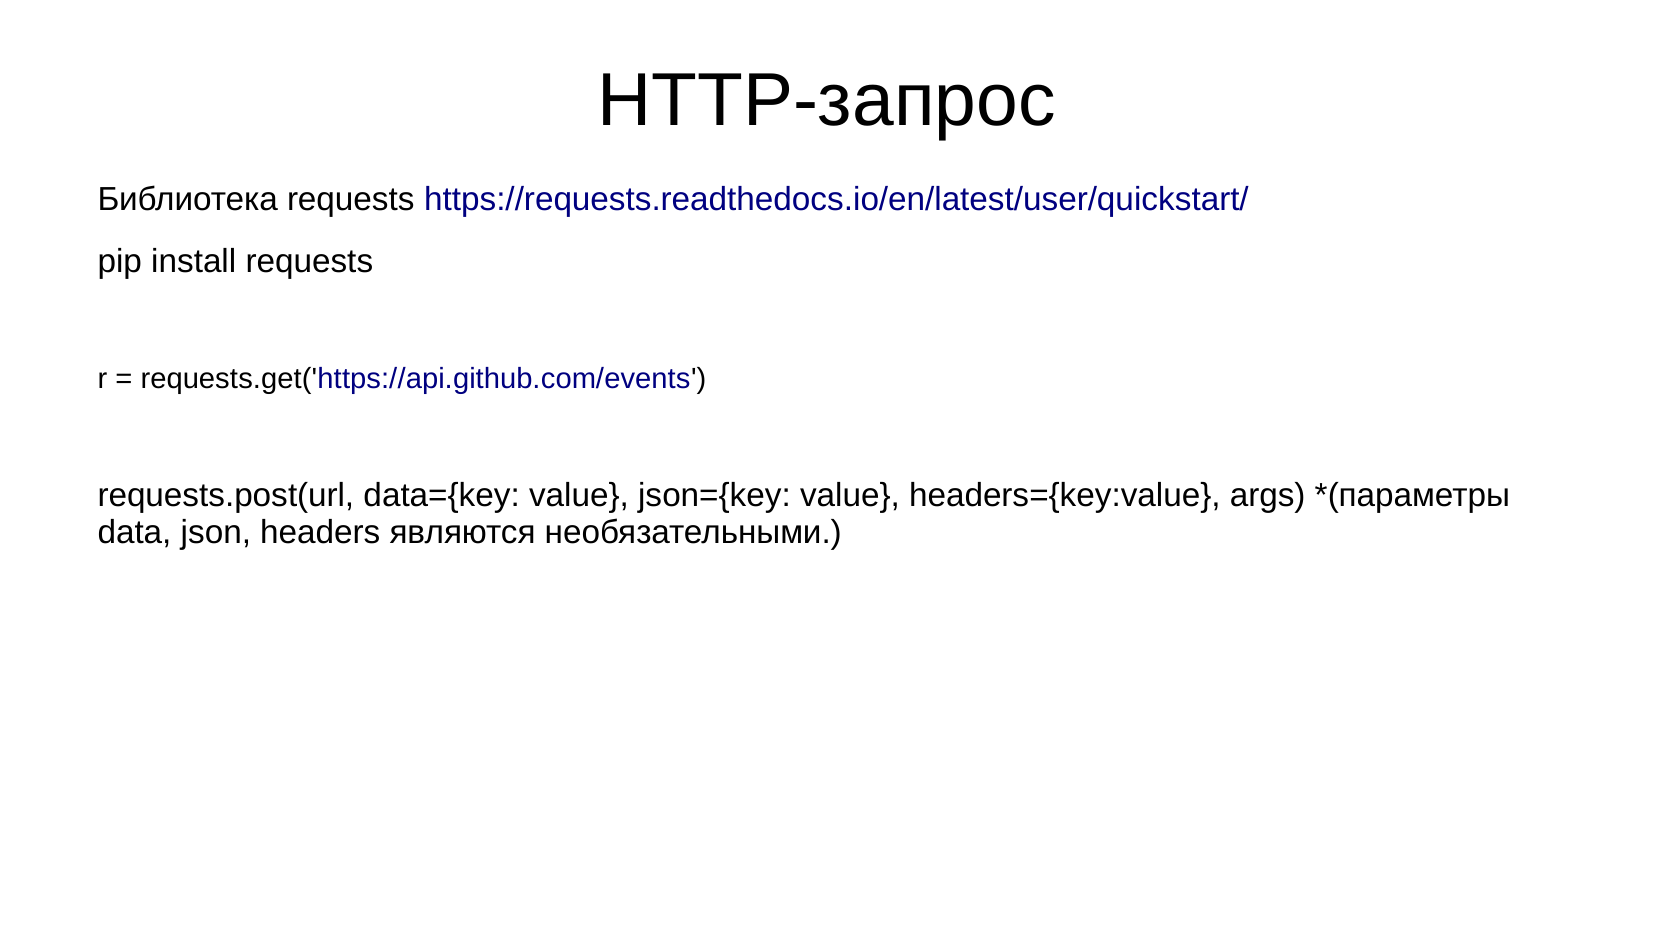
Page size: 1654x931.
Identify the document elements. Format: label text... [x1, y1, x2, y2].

text_box Библиотека requests https://requests.readthedocs.io/en/latest/user/quickstart/ pip install requests r = requests.get('https://api.github.com/events') requests.post(url, data={key: value}, json={key: value}, headers={key:value}, args) *(параметры data, json, headers являются необязательными.) [82, 172, 1595, 886]
title HTTP-запрос [82, 21, 1571, 172]
